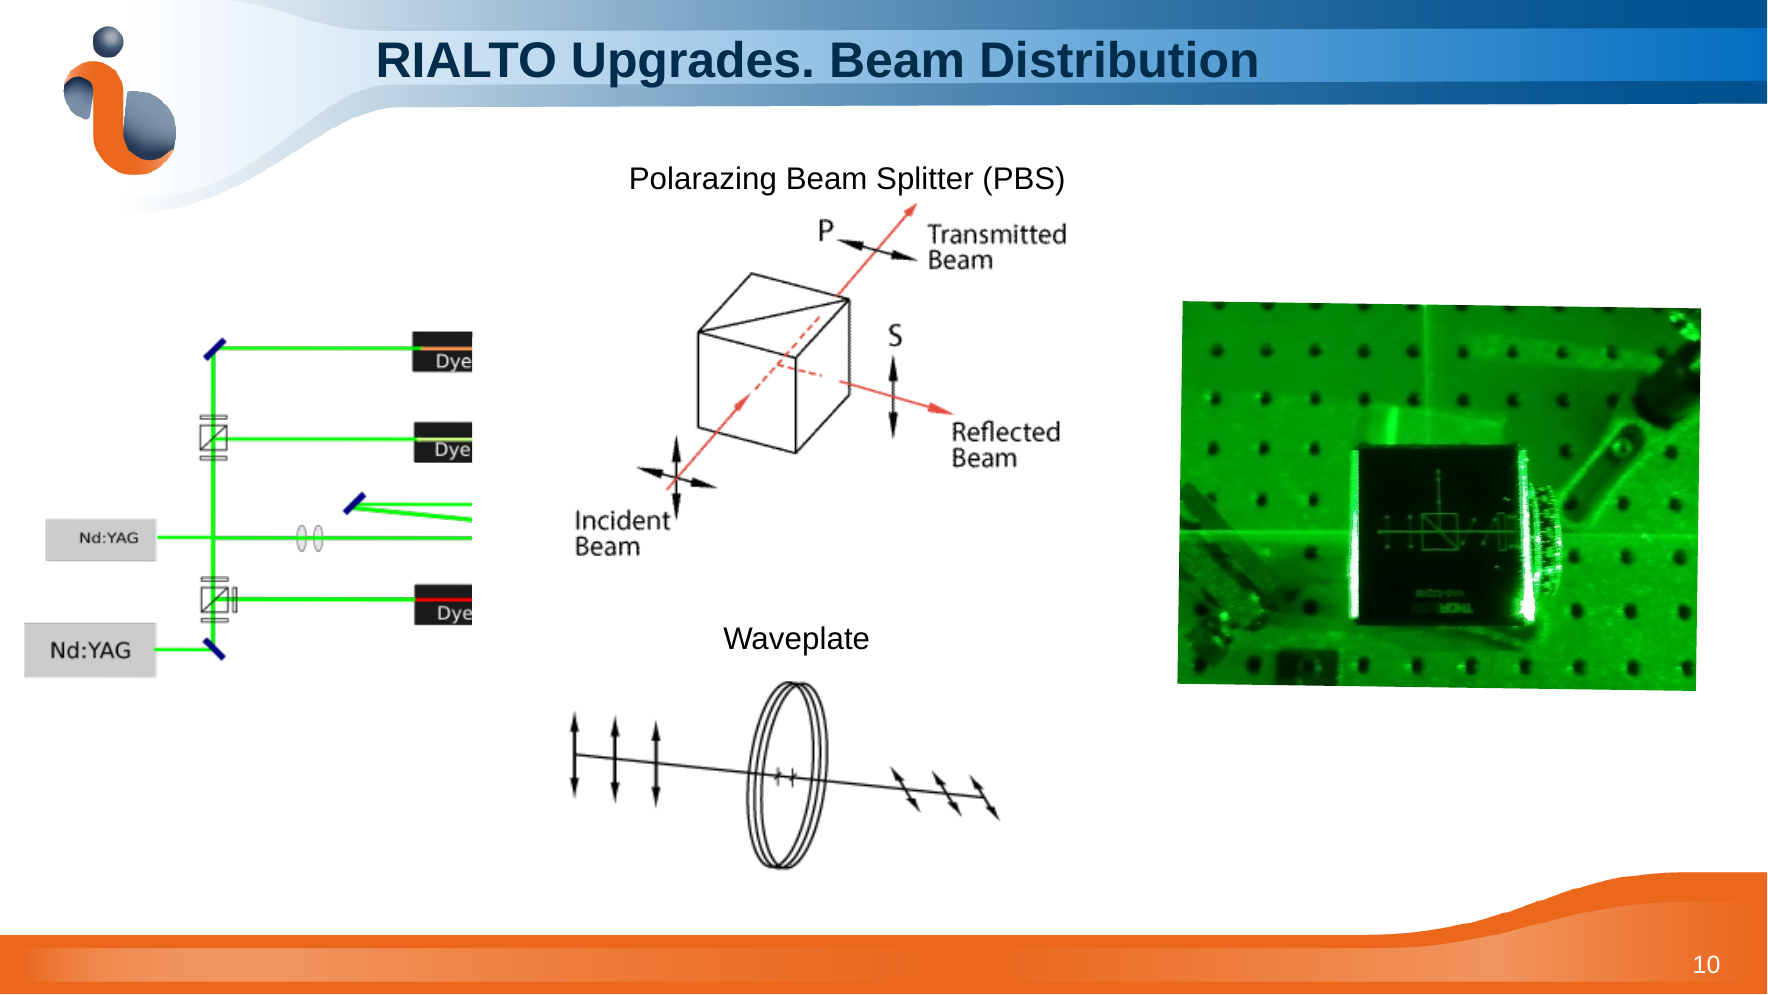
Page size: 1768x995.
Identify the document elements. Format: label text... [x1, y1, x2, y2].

text_box Waveplate [708, 614, 1075, 664]
picture [0, 0, 1768, 994]
title RIALTO Upgrades. Beam Distribution [375, 24, 1309, 96]
text_box Polarazing Beam Splitter (PBS) [614, 153, 1099, 253]
